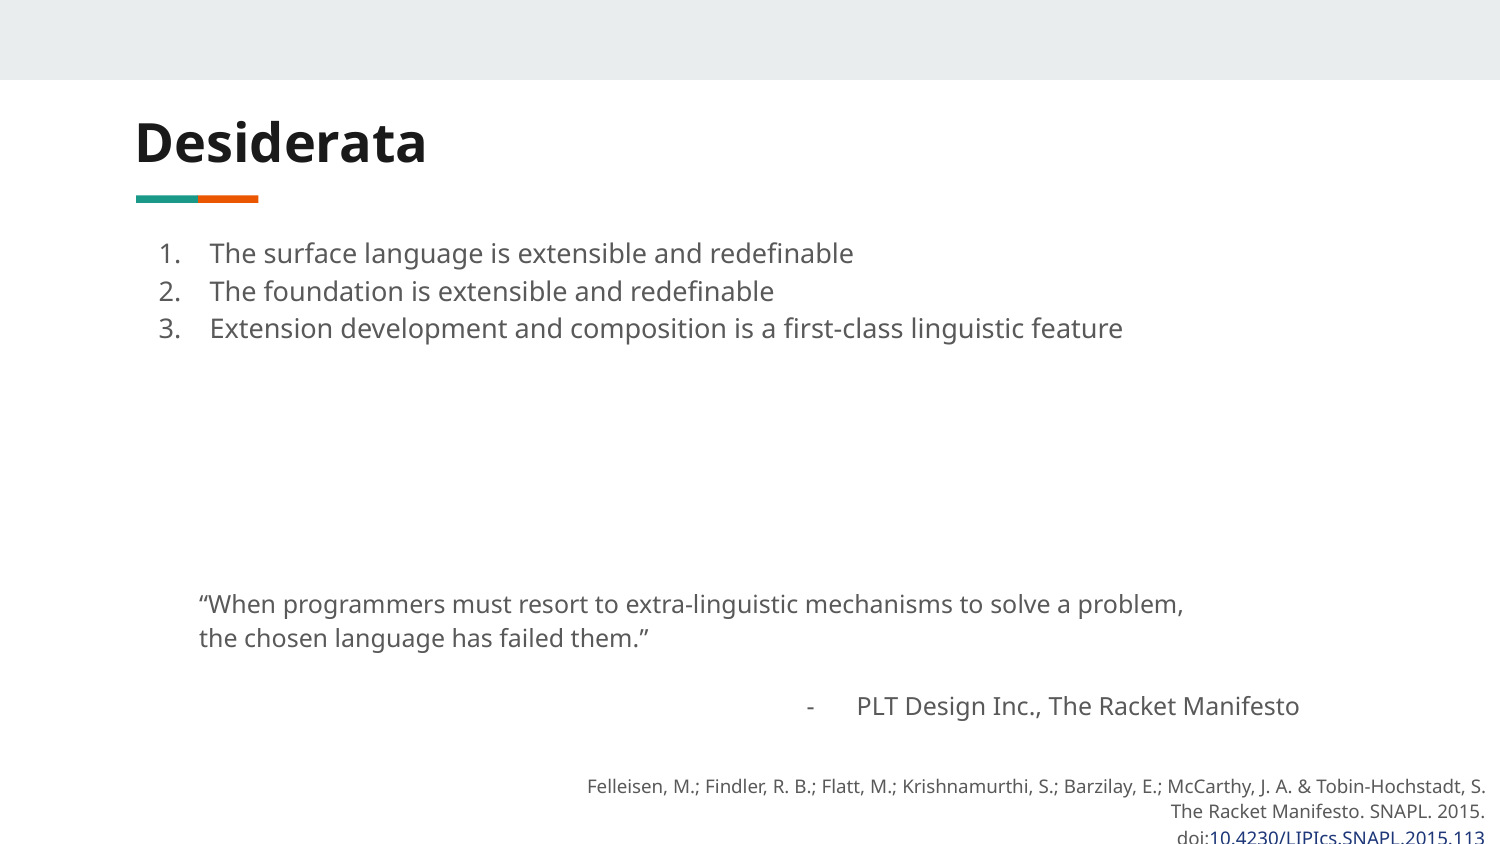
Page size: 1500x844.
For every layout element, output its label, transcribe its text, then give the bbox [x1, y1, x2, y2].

text_box Felleisen, M.; Findler, R. B.; Flatt, M.; Krishnamurthi, S.; Barzilay, E.; McCarthy, J. A. & Tobin-Hochstadt, S. The Racket Manifesto. SNAPL. 2015. doi:10.4230/LIPIcs.SNAPL.2015.113 [56, 755, 1500, 844]
title Desiderata [119, 93, 1381, 182]
list The surface language is extensible and redefinable The foundation is extensible and redefinable Extension development and composition is a first-class linguistic feature [119, 216, 1381, 712]
list “When programmers must resort to extra-linguistic mechanisms to solve a problem, the chosen language has failed them.” PLT Design Inc., The Racket Manifesto [184, 568, 1316, 724]
